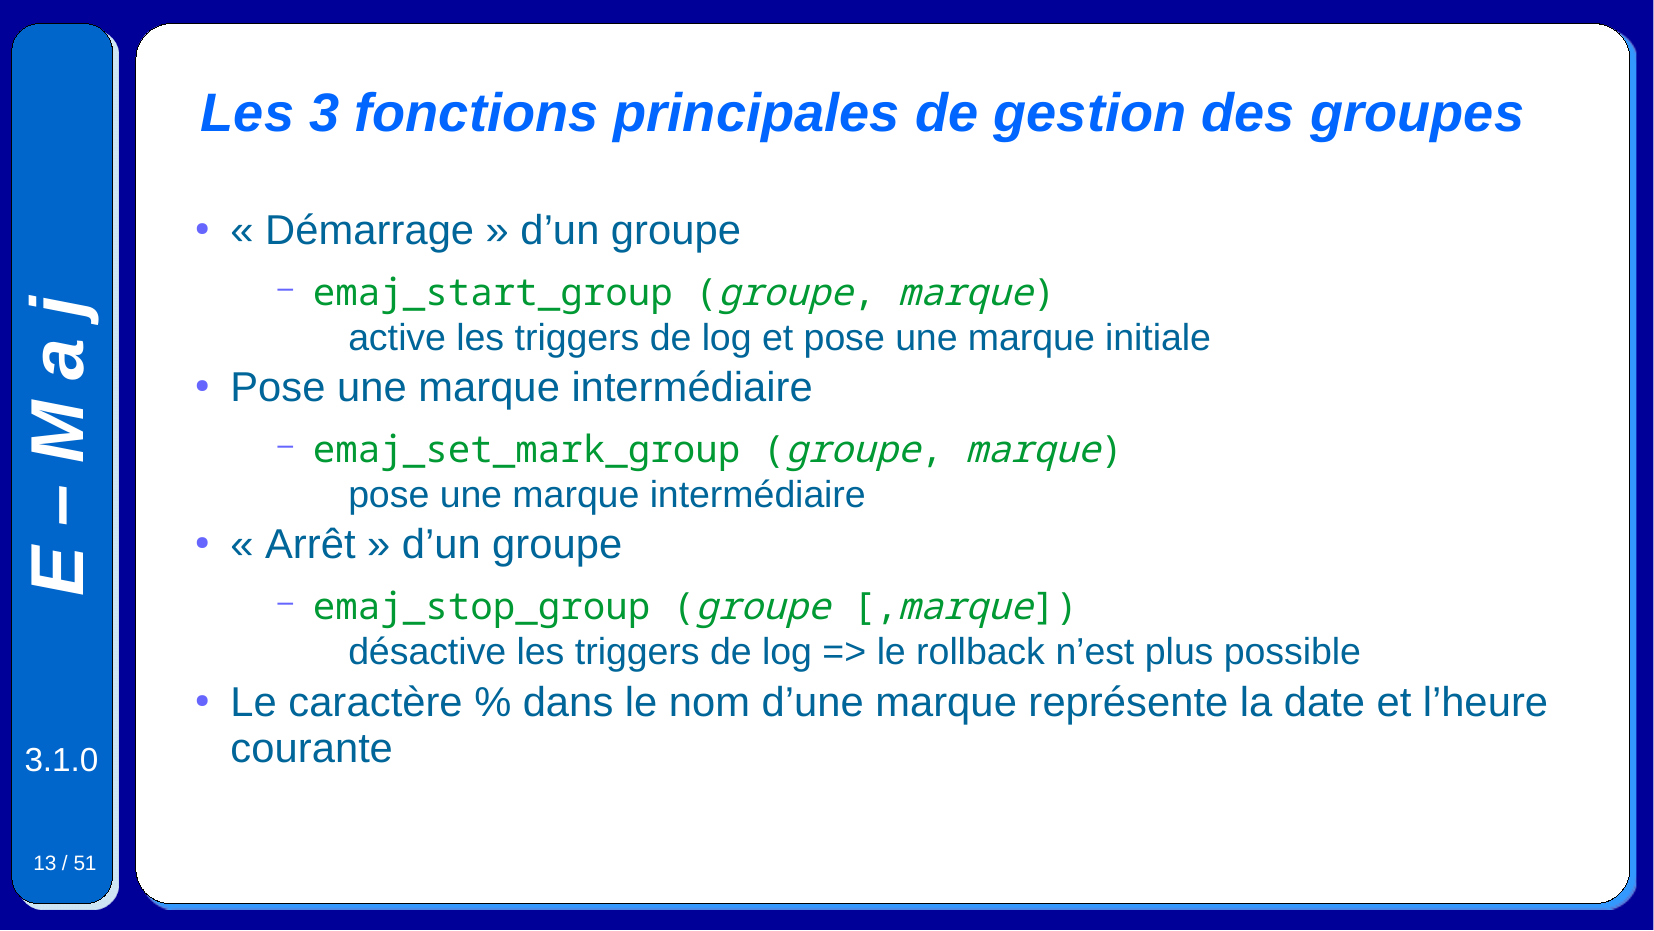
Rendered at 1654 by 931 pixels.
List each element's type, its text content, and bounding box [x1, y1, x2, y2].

list « Démarrage » d’un groupe emaj_start_group (groupe, marque) active les triggers de log et pose une marque initiale Pose une marque intermédiaire emaj_set_mark_group (groupe, marque) pose une marque intermédiaire « Arrêt » d’un groupe emaj_stop_group (groupe [,marque]) désactive les triggers de log => le rollback n’est plus possible Le caractère % dans le nom d’une marque représente la date et l’heure courante [177, 206, 1587, 854]
title Les 3 fonctions principales de gestion des groupes [200, 34, 1575, 191]
